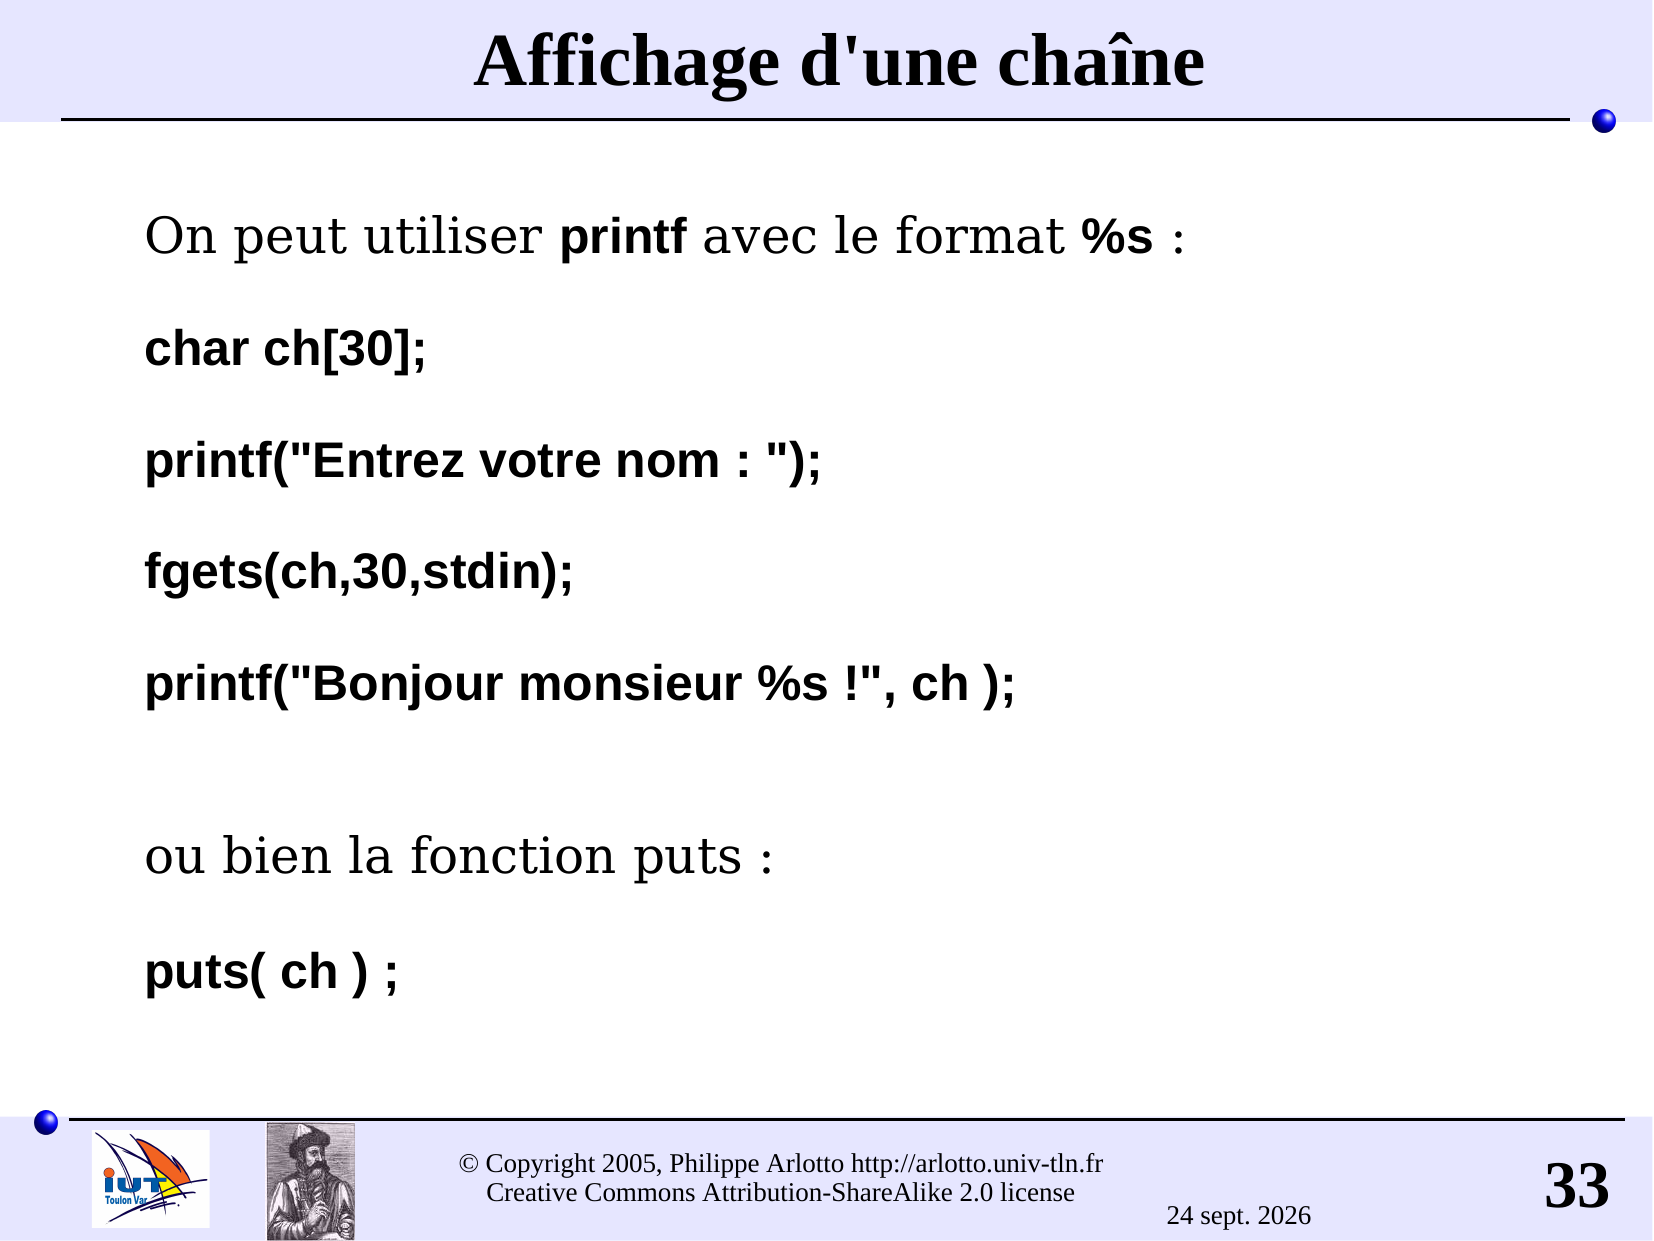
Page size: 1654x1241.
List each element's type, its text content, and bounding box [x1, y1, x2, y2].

picture [265, 1122, 355, 1241]
text_box On peut utiliser printf avec le format %s : char ch[30]; printf("Entrez votre nom : "); fgets(ch,30,stdin); printf("Bonjour monsieur %s !", ch ); ou bien la fonction puts : puts( ch ) ; [144, 206, 1188, 1058]
title Affichage d'une chaîne [95, 11, 1585, 110]
